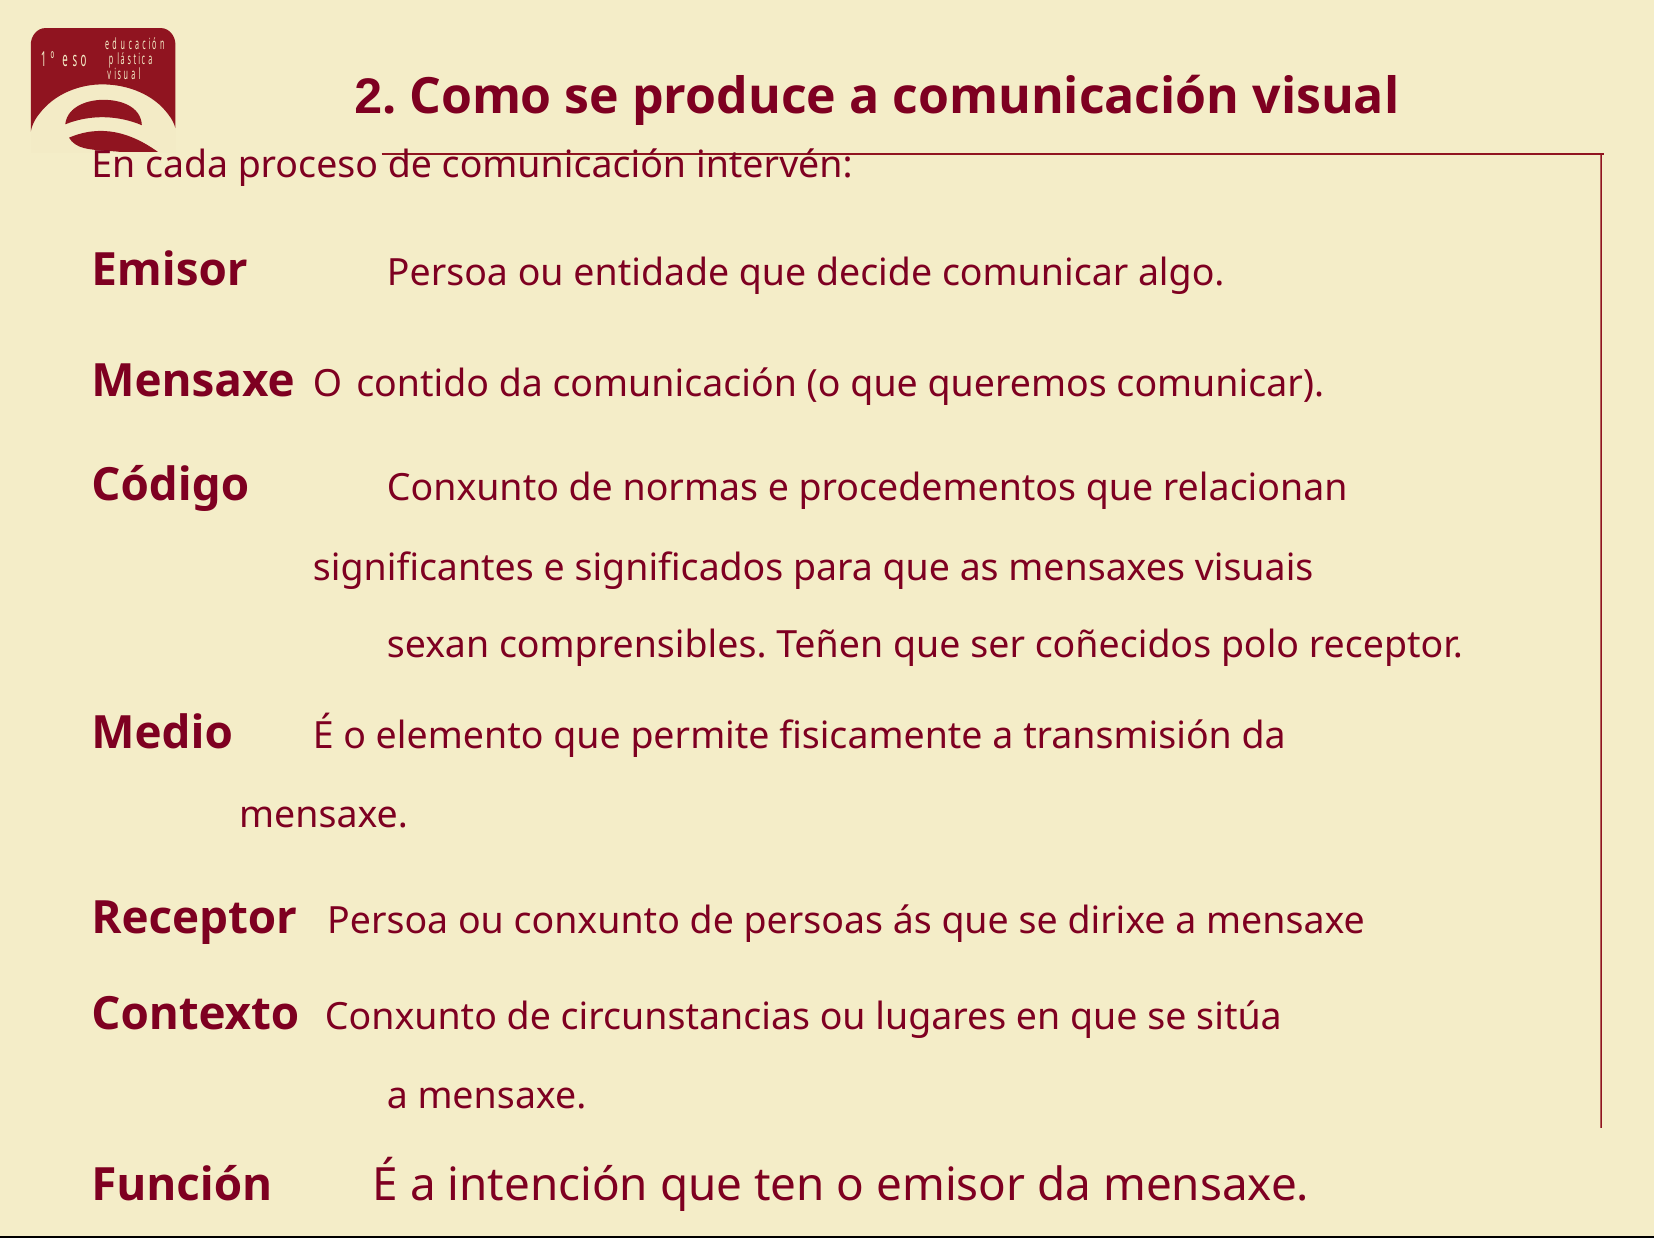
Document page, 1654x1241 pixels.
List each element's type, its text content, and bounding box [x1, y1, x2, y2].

text_box En cada proceso de comunicación intervén: Emisor Persoa ou entidade que decide comunicar algo. Mensaxe O contido da comunicación (o que queremos comunicar). Código Conxunto de normas e procedementos que relacionan significantes e significados para que as mensaxes visuais sexan comprensibles. Teñen que ser coñecidos polo receptor. Medio É o elemento que permite fisicamente a transmisión da mensaxe. Receptor Persoa ou conxunto de persoas ás que se dirixe a mensaxe Contexto Conxunto de circunstancias ou lugares en que se sitúa a mensaxe. Función É a intención que ten o emisor da mensaxe. [17, 134, 1625, 1152]
title [82, 49, 1571, 71]
picture [0, 0, 1654, 1241]
text_box 2. Como se produce a comunicación visual [59, 71, 1625, 134]
